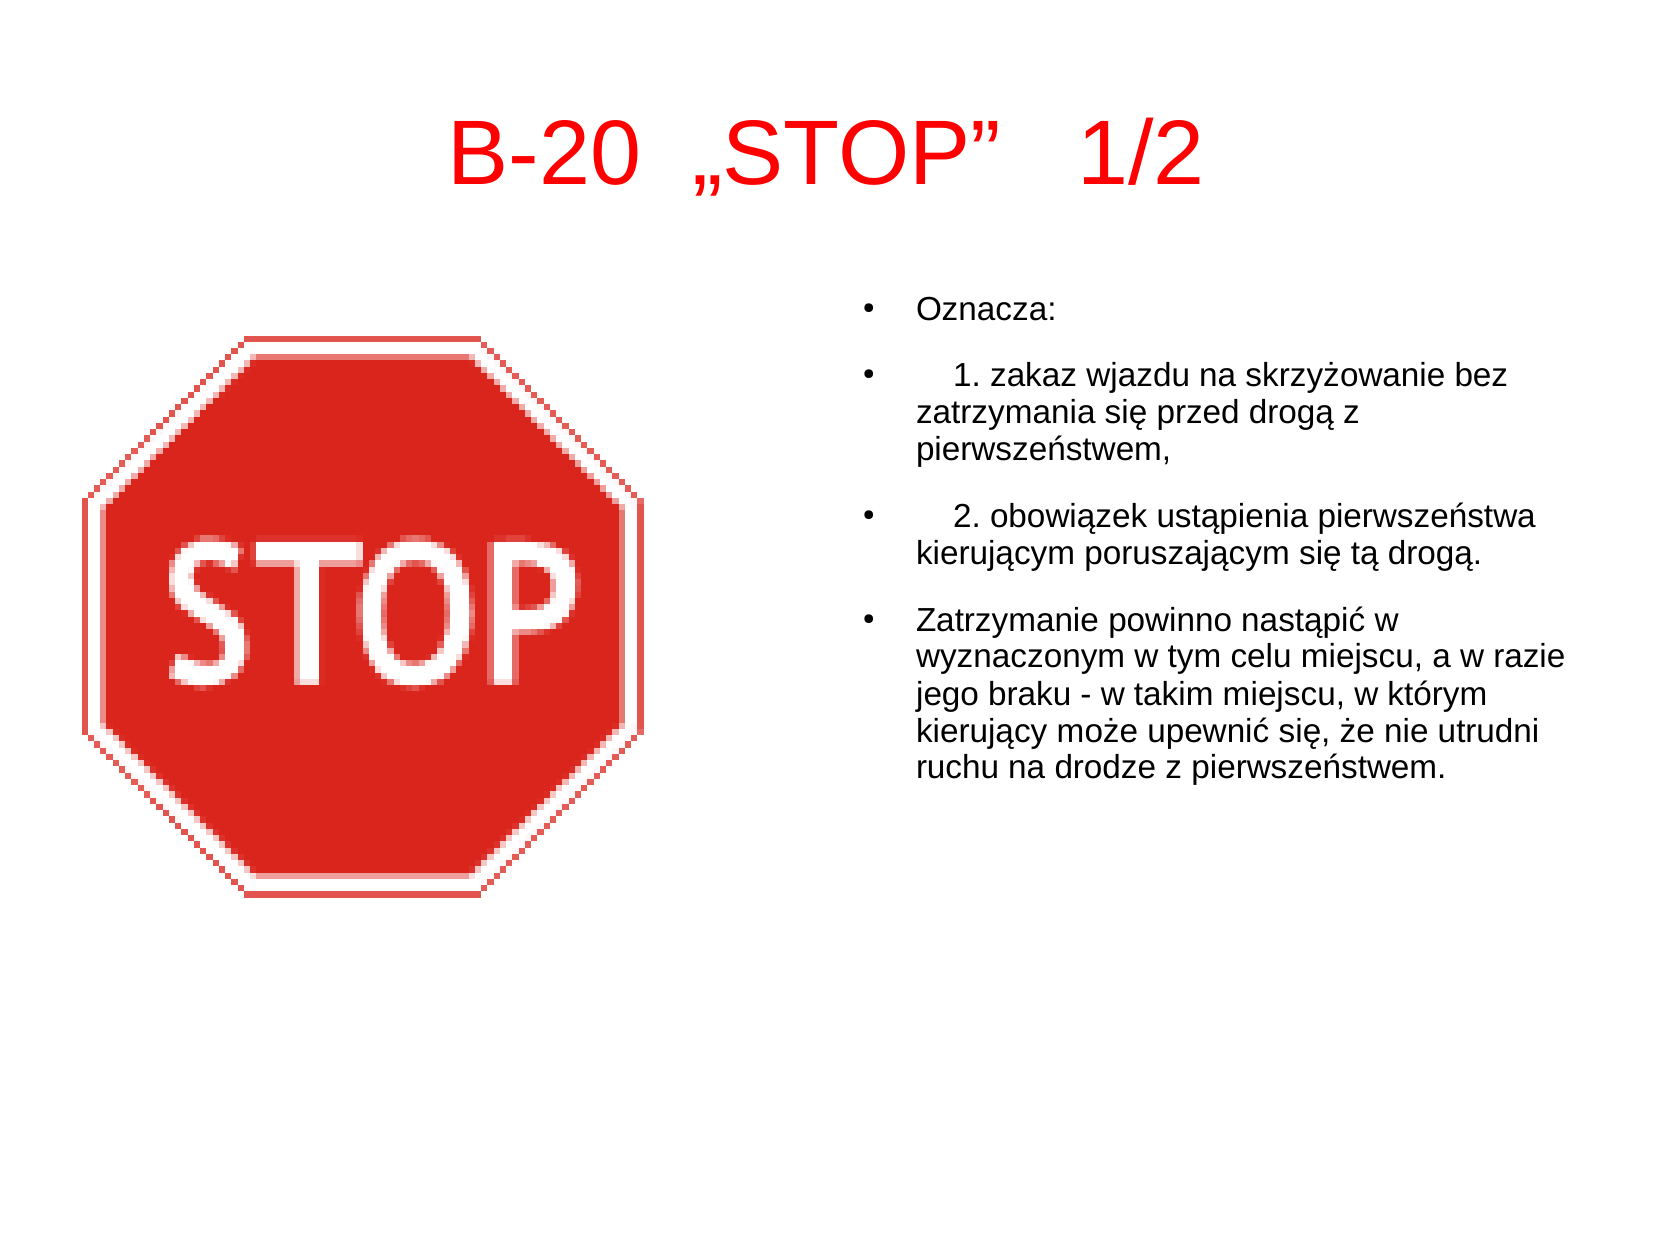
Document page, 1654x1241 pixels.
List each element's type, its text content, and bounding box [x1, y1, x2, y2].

title B-20 „STOP” 1/2 [82, 56, 1571, 250]
picture [82, 336, 644, 898]
list Oznacza: 1. zakaz wjazdu na skrzyżowanie bez zatrzymania się przed drogą z pierwszeństwem, 2. obowiązek ustąpienia pierwszeństwa kierującym poruszającym się tą drogą. Zatrzymanie powinno nastąpić w wyznaczonym w tym celu miejscu, a w razie jego braku - w takim miejscu, w którym kierujący może upewnić się, że nie utrudni ruchu na drodze z pierwszeństwem. [845, 290, 1572, 1094]
